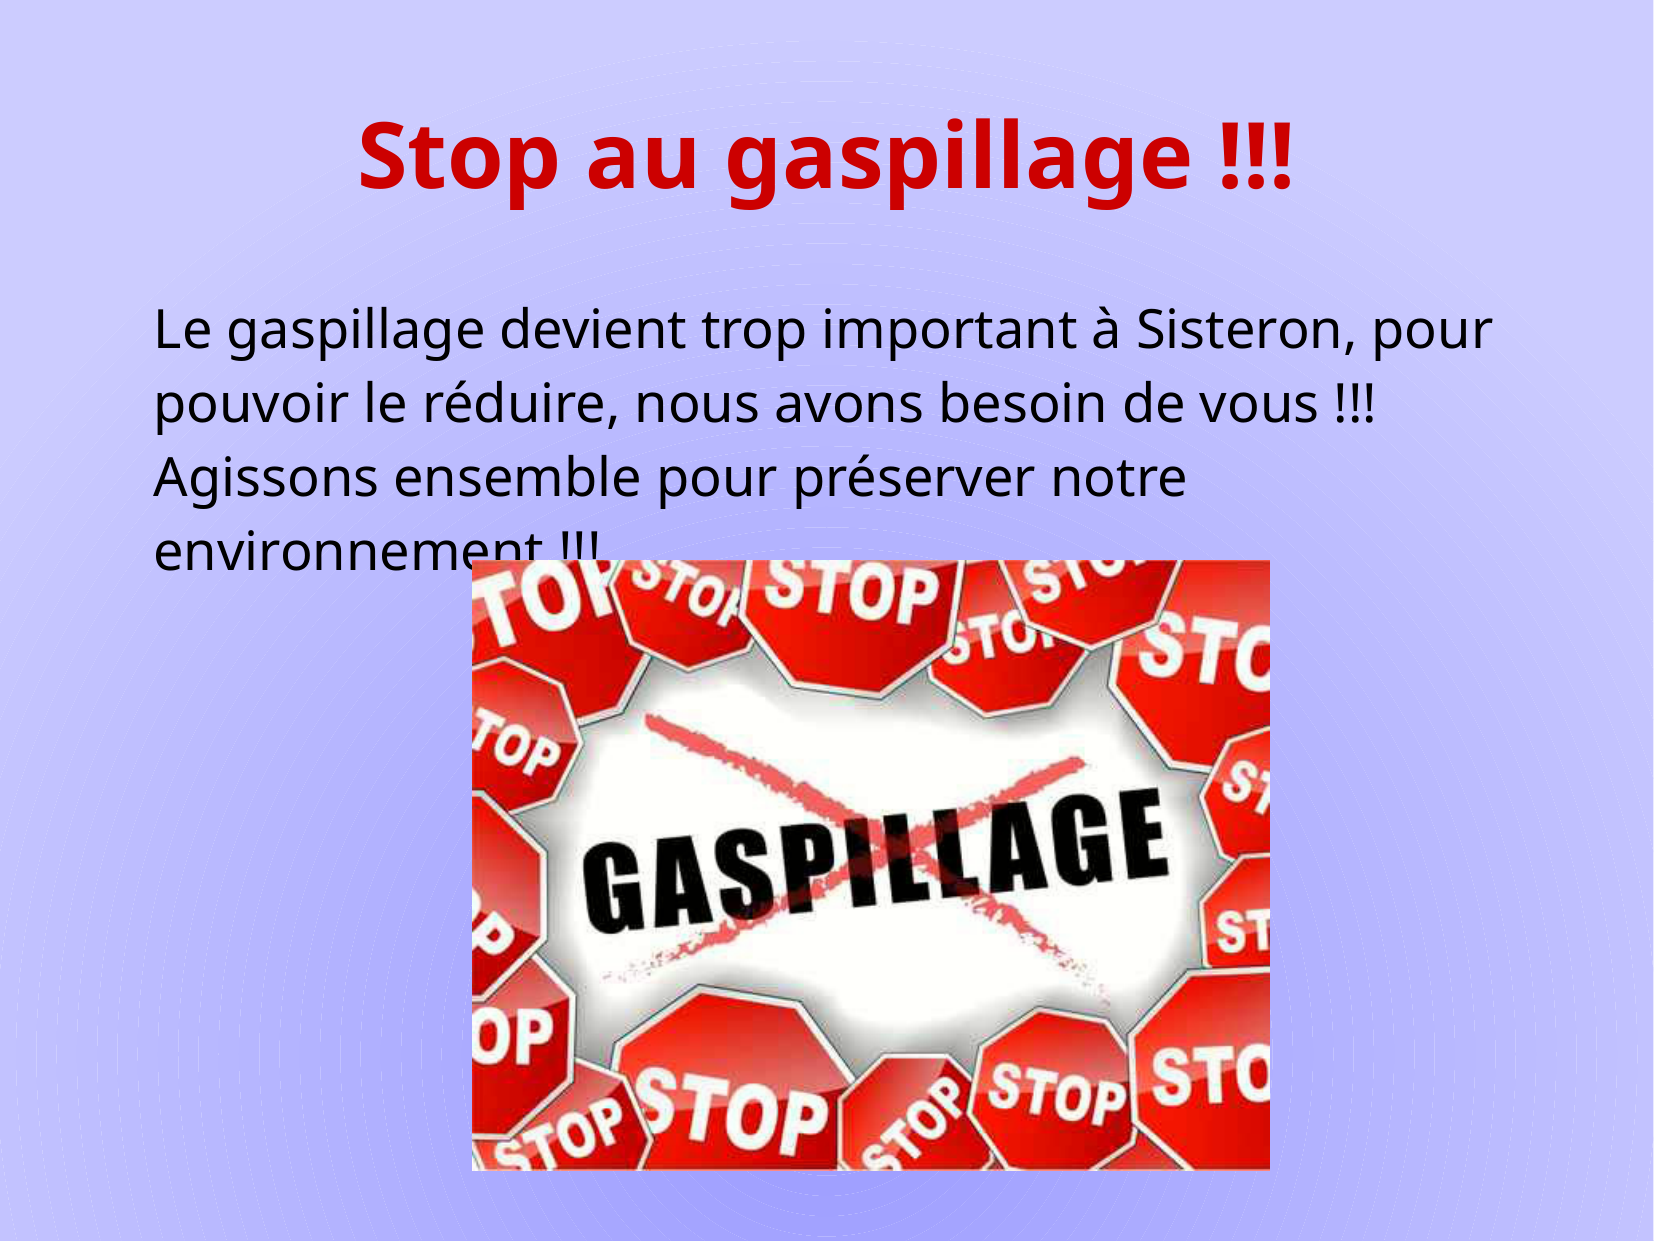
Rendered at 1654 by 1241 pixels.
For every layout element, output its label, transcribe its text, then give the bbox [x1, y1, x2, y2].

picture [472, 560, 1270, 1171]
title Stop au gaspillage !!! [82, 49, 1571, 257]
list Le gaspillage devient trop important à Sisteron, pour pouvoir le réduire, nous avons besoin de vous !!! Agissons ensemble pour préserver notre environnement !!! [82, 290, 1571, 1188]
